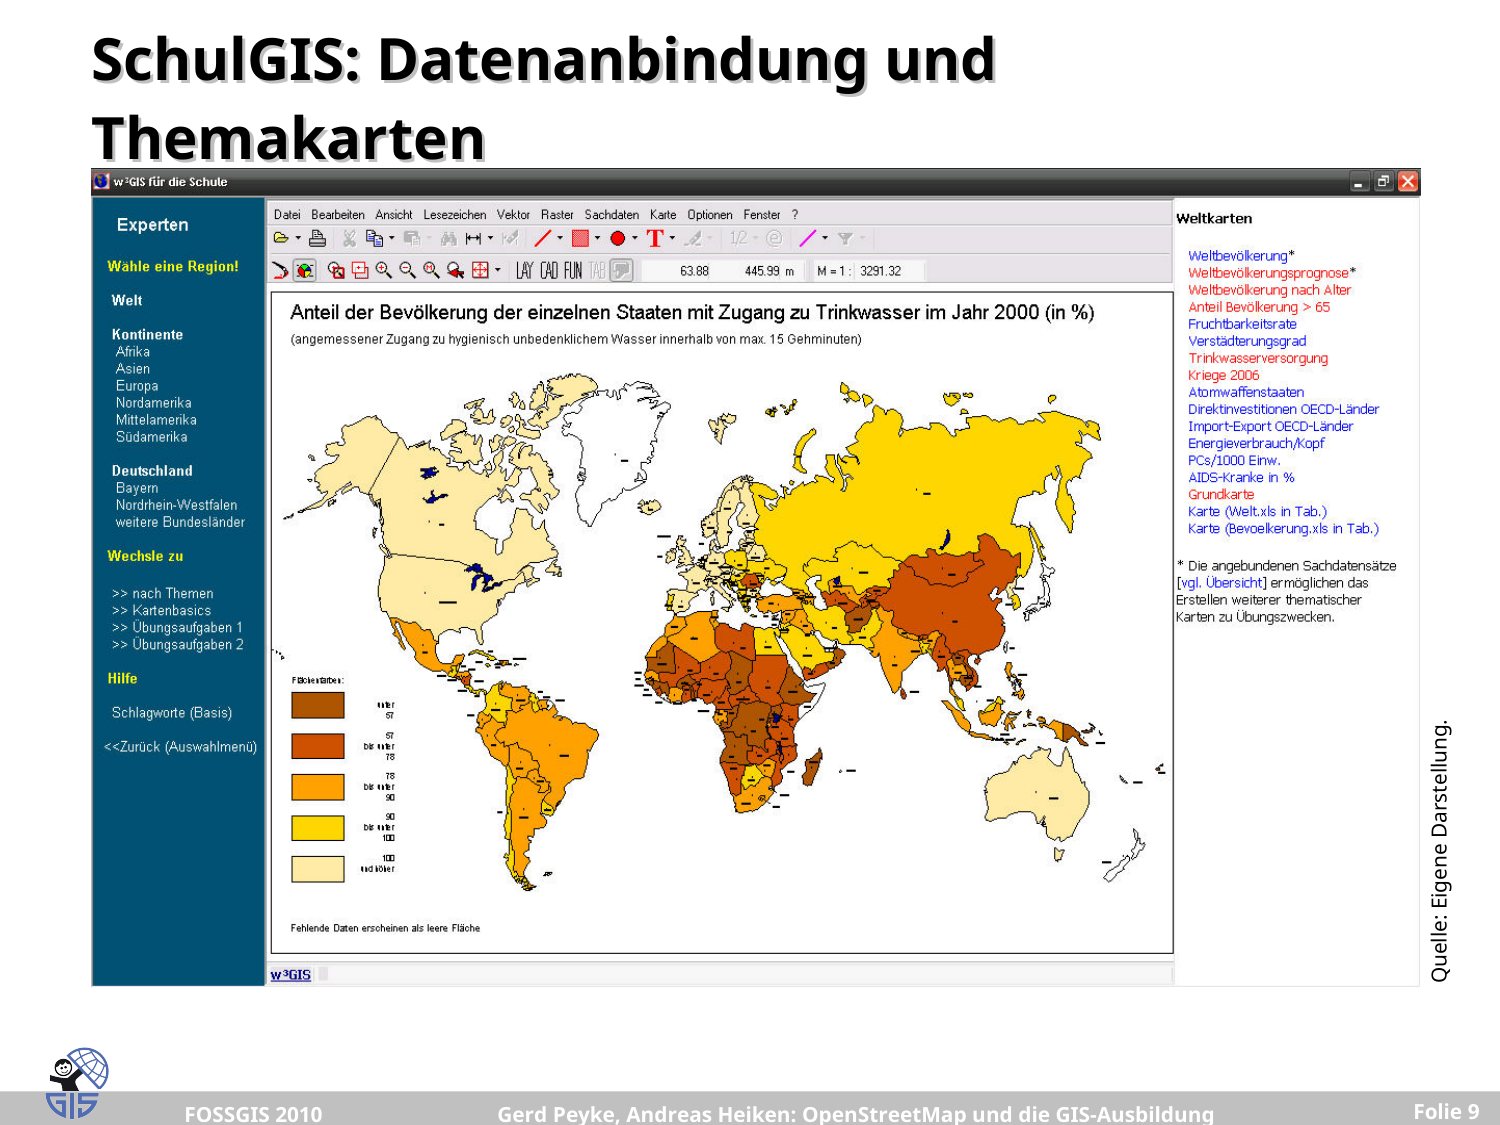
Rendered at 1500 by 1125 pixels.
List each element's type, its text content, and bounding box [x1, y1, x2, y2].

picture [44, 1047, 110, 1120]
text_box Quelle: Eigene Darstellung. [1418, 685, 1459, 999]
picture [91, 168, 1421, 988]
title SchulGIS: Datenanbindung und Themakarten [76, 45, 1331, 149]
